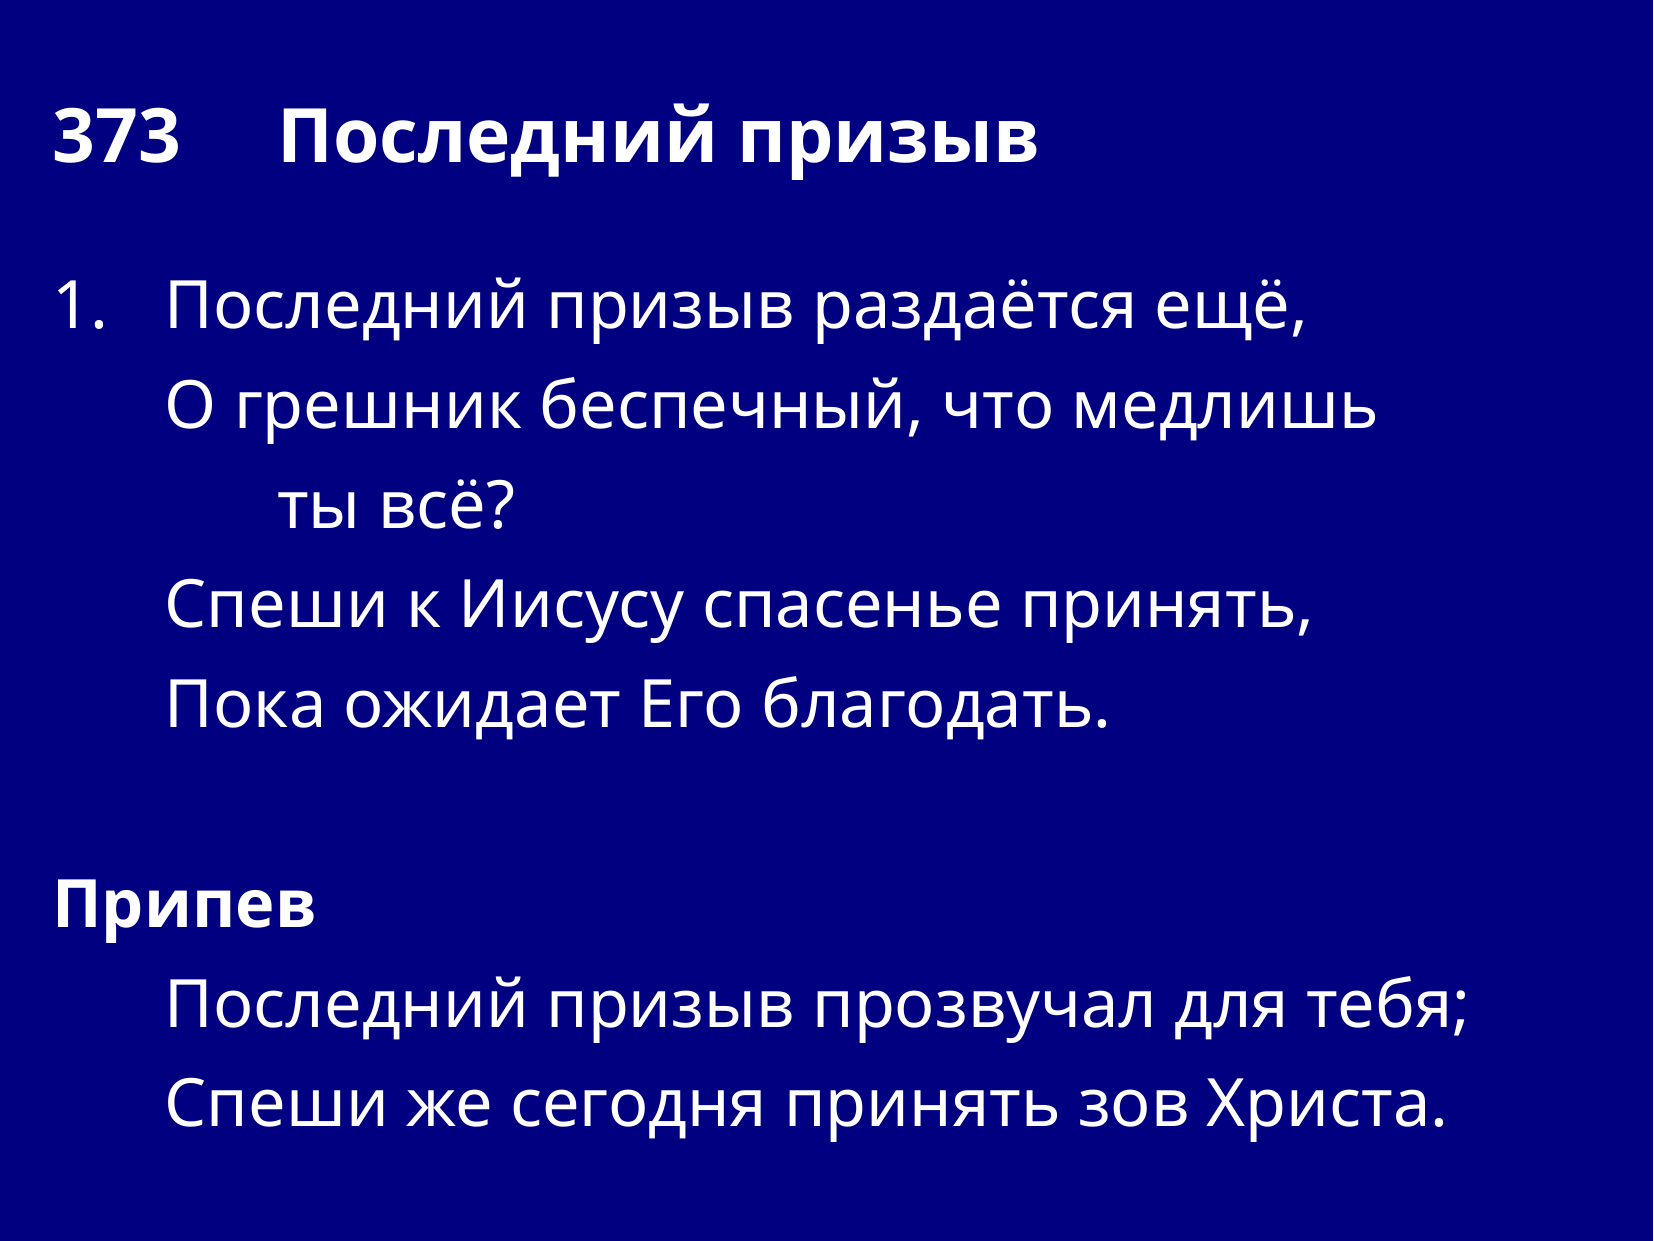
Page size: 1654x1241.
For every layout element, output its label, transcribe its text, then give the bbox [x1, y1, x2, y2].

text_box 1. Последний призыв раздаётся ещё, О грешник беспечный, что медлишь ты всё? Спеши к Иисусу спасенье принять, Пока ожидает Его благодать. Припев Последний призыв прозвучал для тебя; Спеши же сегодня принять зов Христа. [37, 150, 1653, 1163]
text_box 373 Последний призыв [37, 75, 1576, 188]
